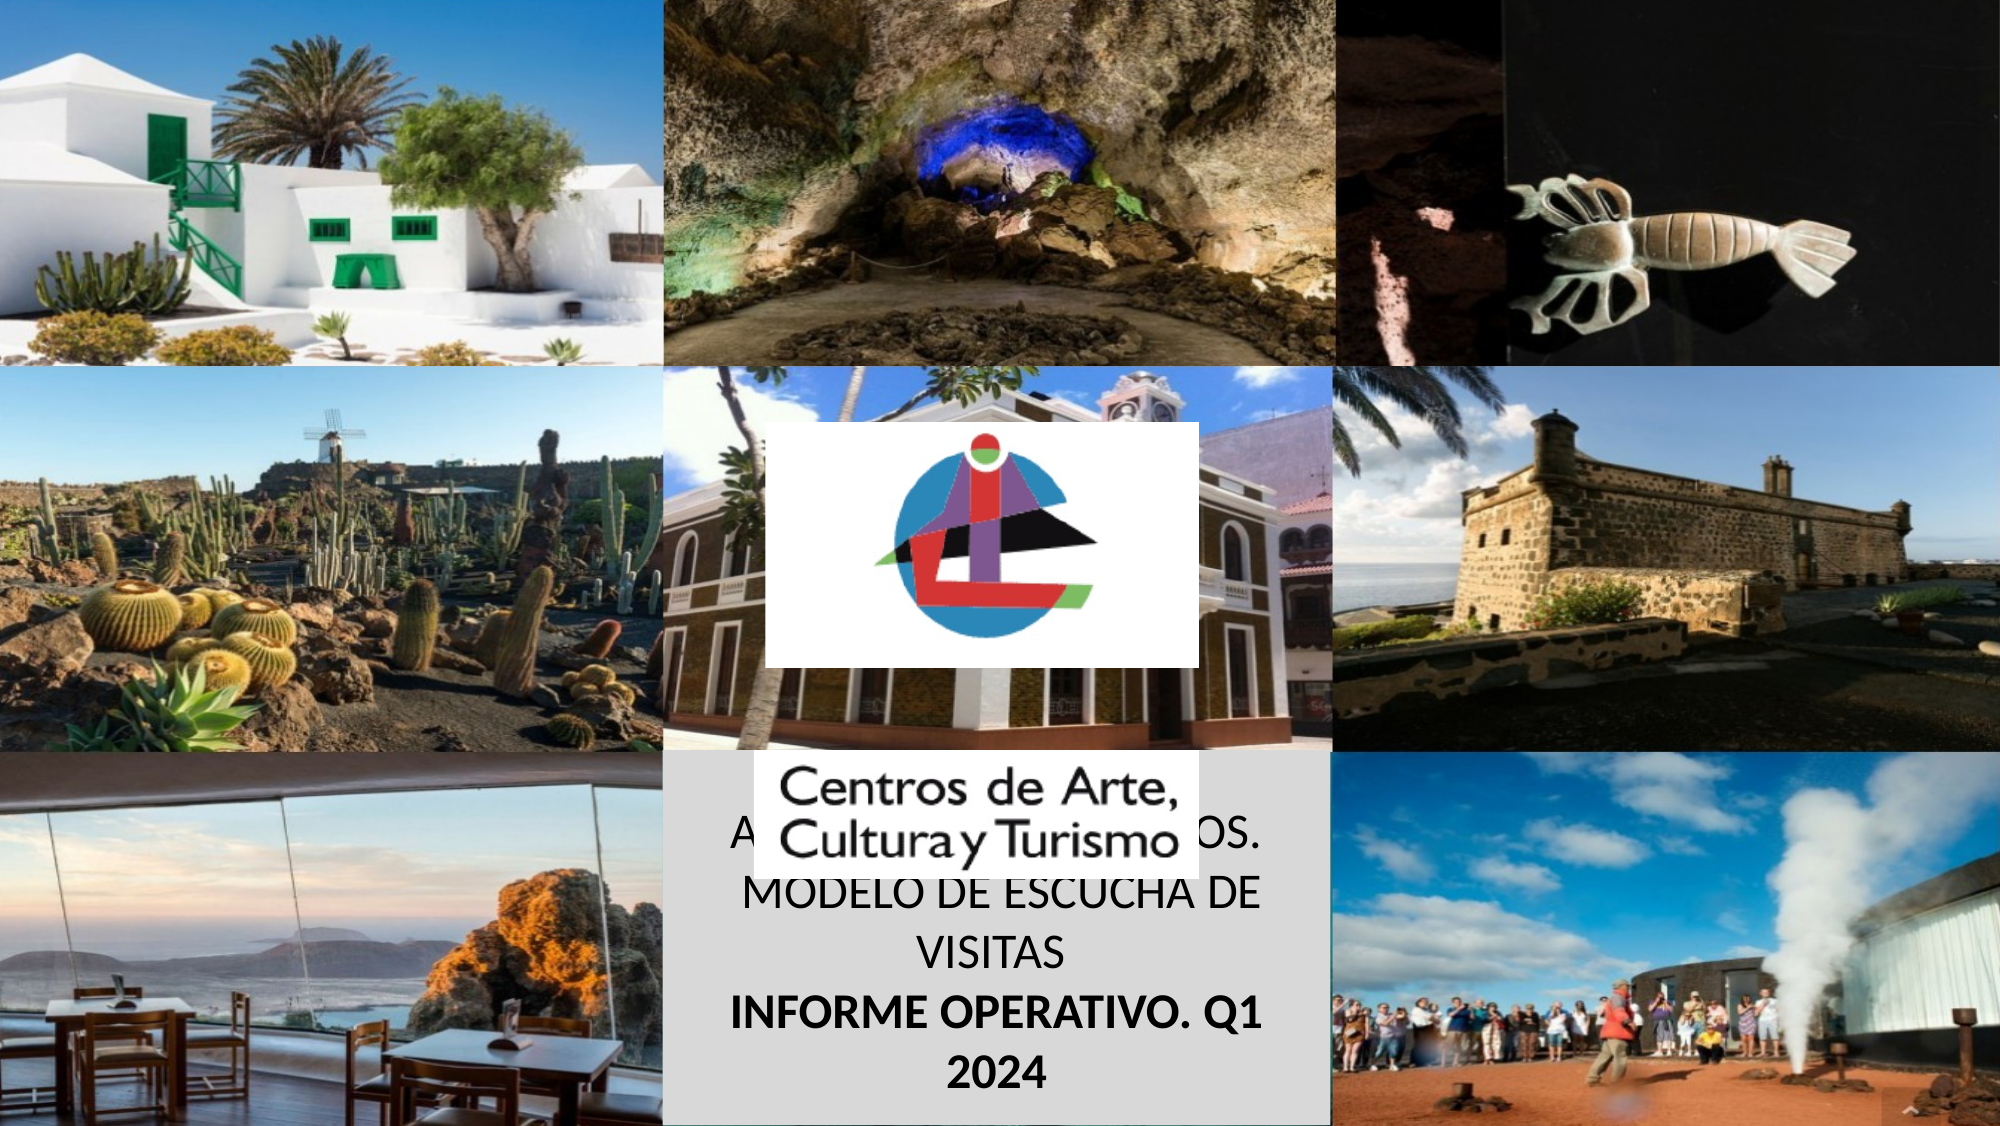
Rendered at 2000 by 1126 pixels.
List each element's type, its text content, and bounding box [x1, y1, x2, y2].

picture [1331, 834, 1337, 845]
picture [0, 0, 2000, 1126]
text_box Análisis de Resultados. Modelo de Escucha de Visitas Informe Operativo. Q1 2024 [662, 750, 1331, 1126]
